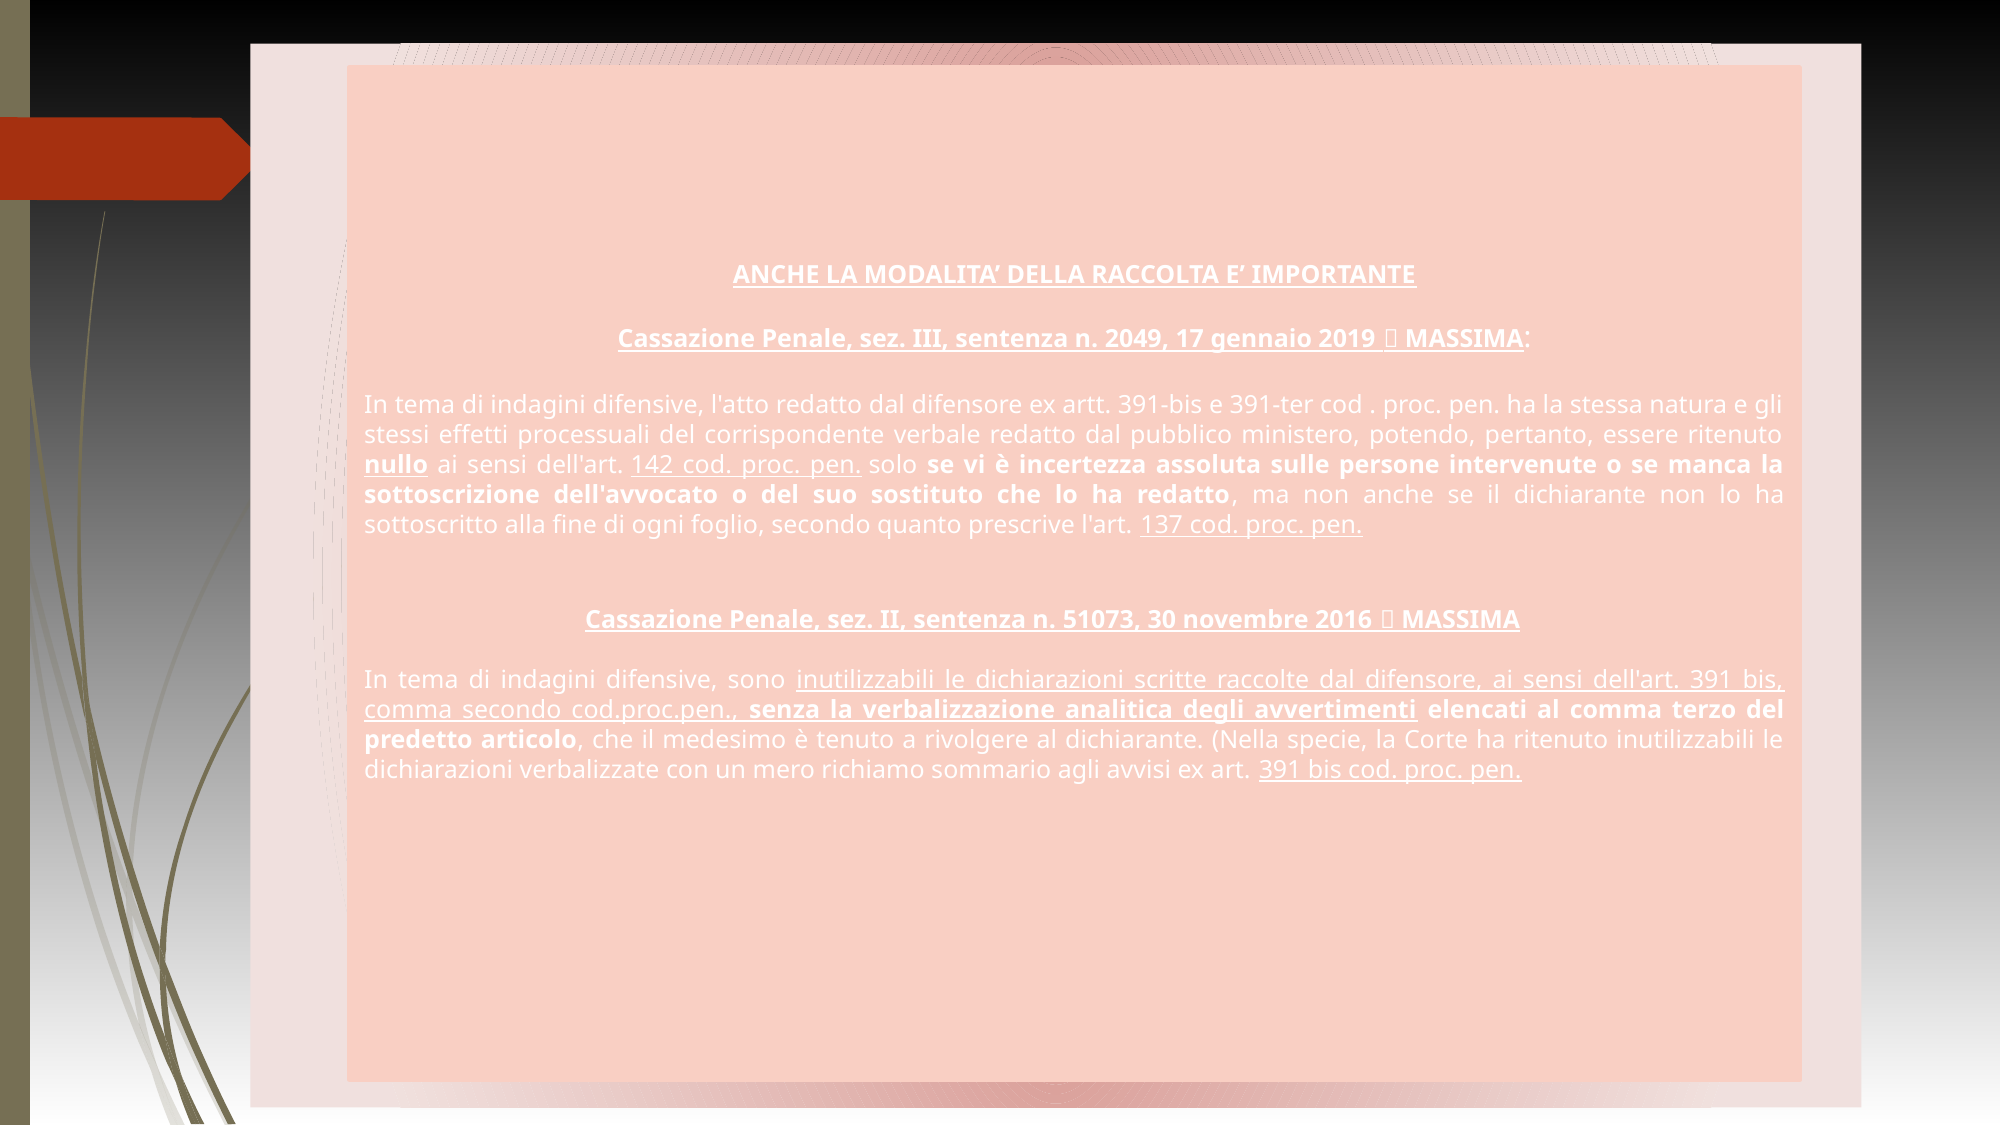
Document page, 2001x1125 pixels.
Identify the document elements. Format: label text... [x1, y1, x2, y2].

text_box ANCHE LA MODALITA’ DELLA RACCOLTA E’ IMPORTANTE Cassazione Penale, sez. III, sentenza n. 2049, 17 gennaio 2019  MASSIMA: In tema di indagini difensive, l'atto redatto dal difensore ex artt. 391-bis e 391-ter cod . proc. pen. ha la stessa natura e gli stessi effetti processuali del corrispondente verbale redatto dal pubblico ministero, potendo, pertanto, essere ritenuto nullo ai sensi dell'art. 142 cod. proc. pen. solo se vi è incertezza assoluta sulle persone intervenute o se manca la sottoscrizione dell'avvocato o del suo sostituto che lo ha redatto, ma non anche se il dichiarante non lo ha sottoscritto alla fine di ogni foglio, secondo quanto prescrive l'art. 137 cod. proc. pen. Cassazione Penale, sez. II, sentenza n. 51073, 30 novembre 2016  MASSIMA In tema di indagini difensive, sono inutilizzabili le dichiarazioni scritte raccolte dal difensore, ai sensi dell'art. 391 bis, comma secondo cod.proc.pen., senza la verbalizzazione analitica degli avvertimenti elencati al comma terzo del predetto articolo, che il medesimo è tenuto a rivolgere al dichiarante. (Nella specie, la Corte ha ritenuto inutilizzabili le dichiarazioni verbalizzate con un mero richiamo sommario agli avvisi ex art. 391 bis cod. proc. pen. [349, 67, 1800, 1080]
list [250, 43, 1862, 1108]
